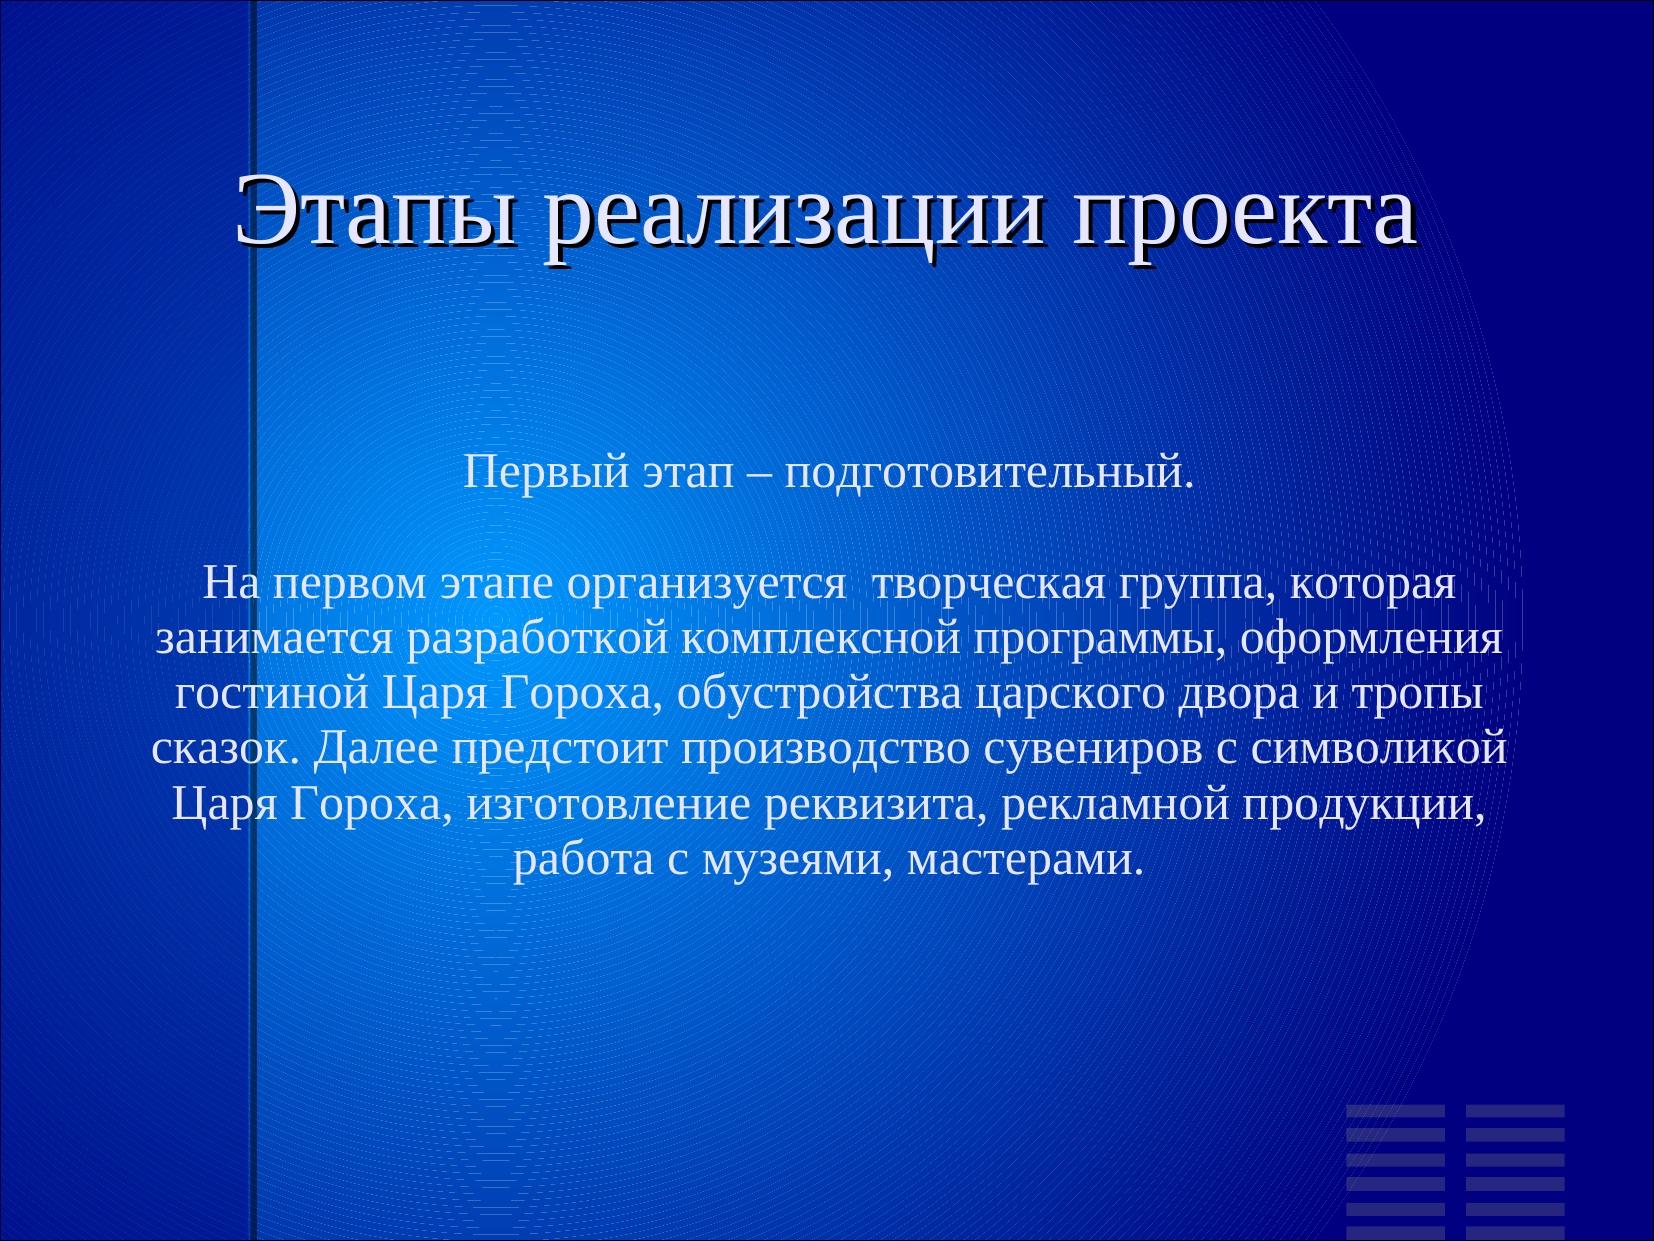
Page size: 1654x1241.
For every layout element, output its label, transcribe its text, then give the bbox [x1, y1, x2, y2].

subtitle Первый этап – подготовительный. На первом этапе организуется творческая группа, которая занимается разработкой комплексной программы, оформления гостиной Царя Гороха, обустройства царского двора и тропы сказок. Далее предстоит производство сувениров с символикой Царя Гороха, изготовление реквизита, рекламной продукции, работа с музеями, мастерами. [123, 370, 1536, 1152]
title Этапы реализации проекта [119, 104, 1533, 312]
